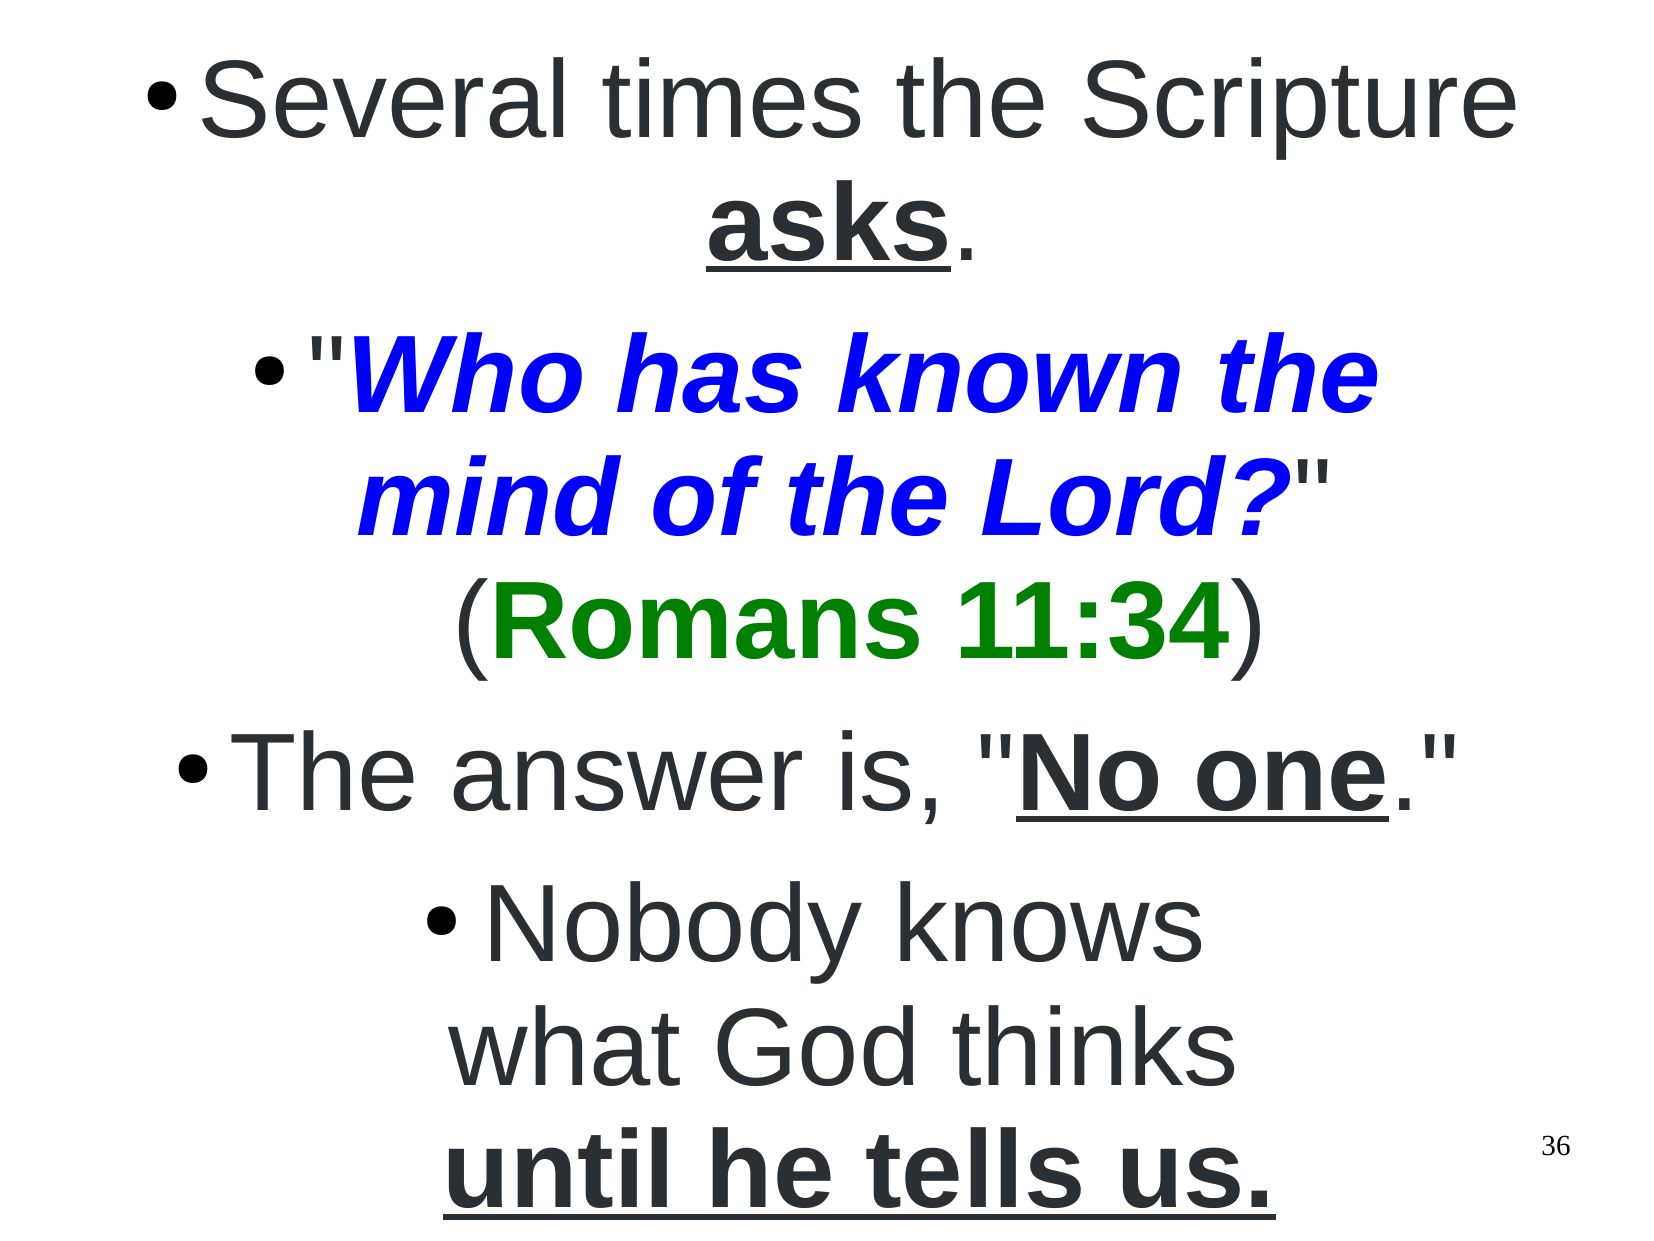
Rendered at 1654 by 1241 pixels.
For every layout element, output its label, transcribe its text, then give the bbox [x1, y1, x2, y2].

list Several times the Scripture asks. "Who has known the mind of the Lord?" (Romans 11:34) The answer is, "No one." Nobody knows what God thinks until he tells us. [37, 37, 1613, 1238]
